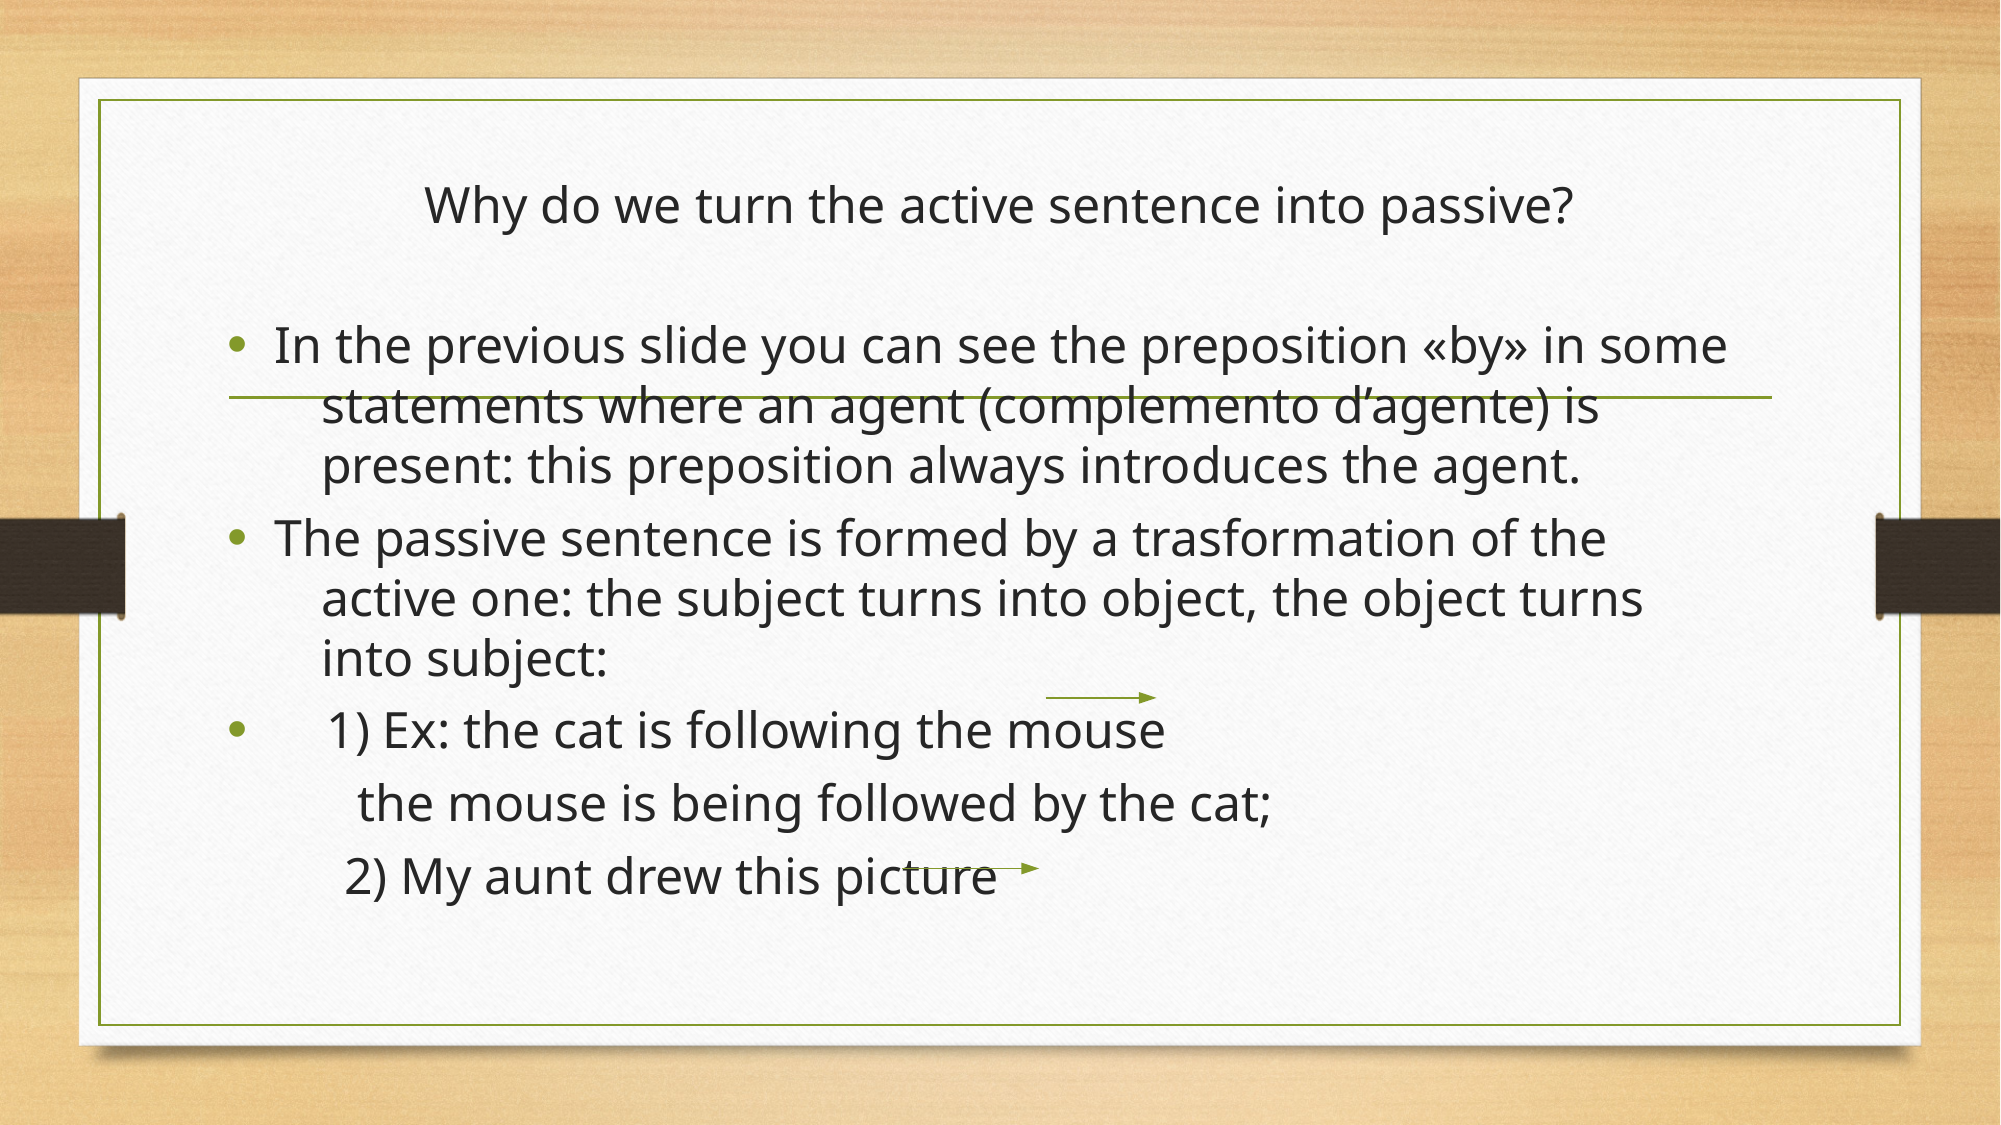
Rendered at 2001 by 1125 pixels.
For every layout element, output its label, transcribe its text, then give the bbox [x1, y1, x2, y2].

list In the previous slide you can see the preposition «by» in some statements where an agent (complemento d’agente) is present: this preposition always introduces the agent. The passive sentence is formed by a trasformation of the active one: the subject turns into object, the object turns into subject: 1) Ex: the cat is following the mouse the mouse is being followed by the cat; 2) My aunt drew this picture [212, 306, 1761, 964]
title Why do we turn the active sentence into passive? [212, 161, 1788, 246]
